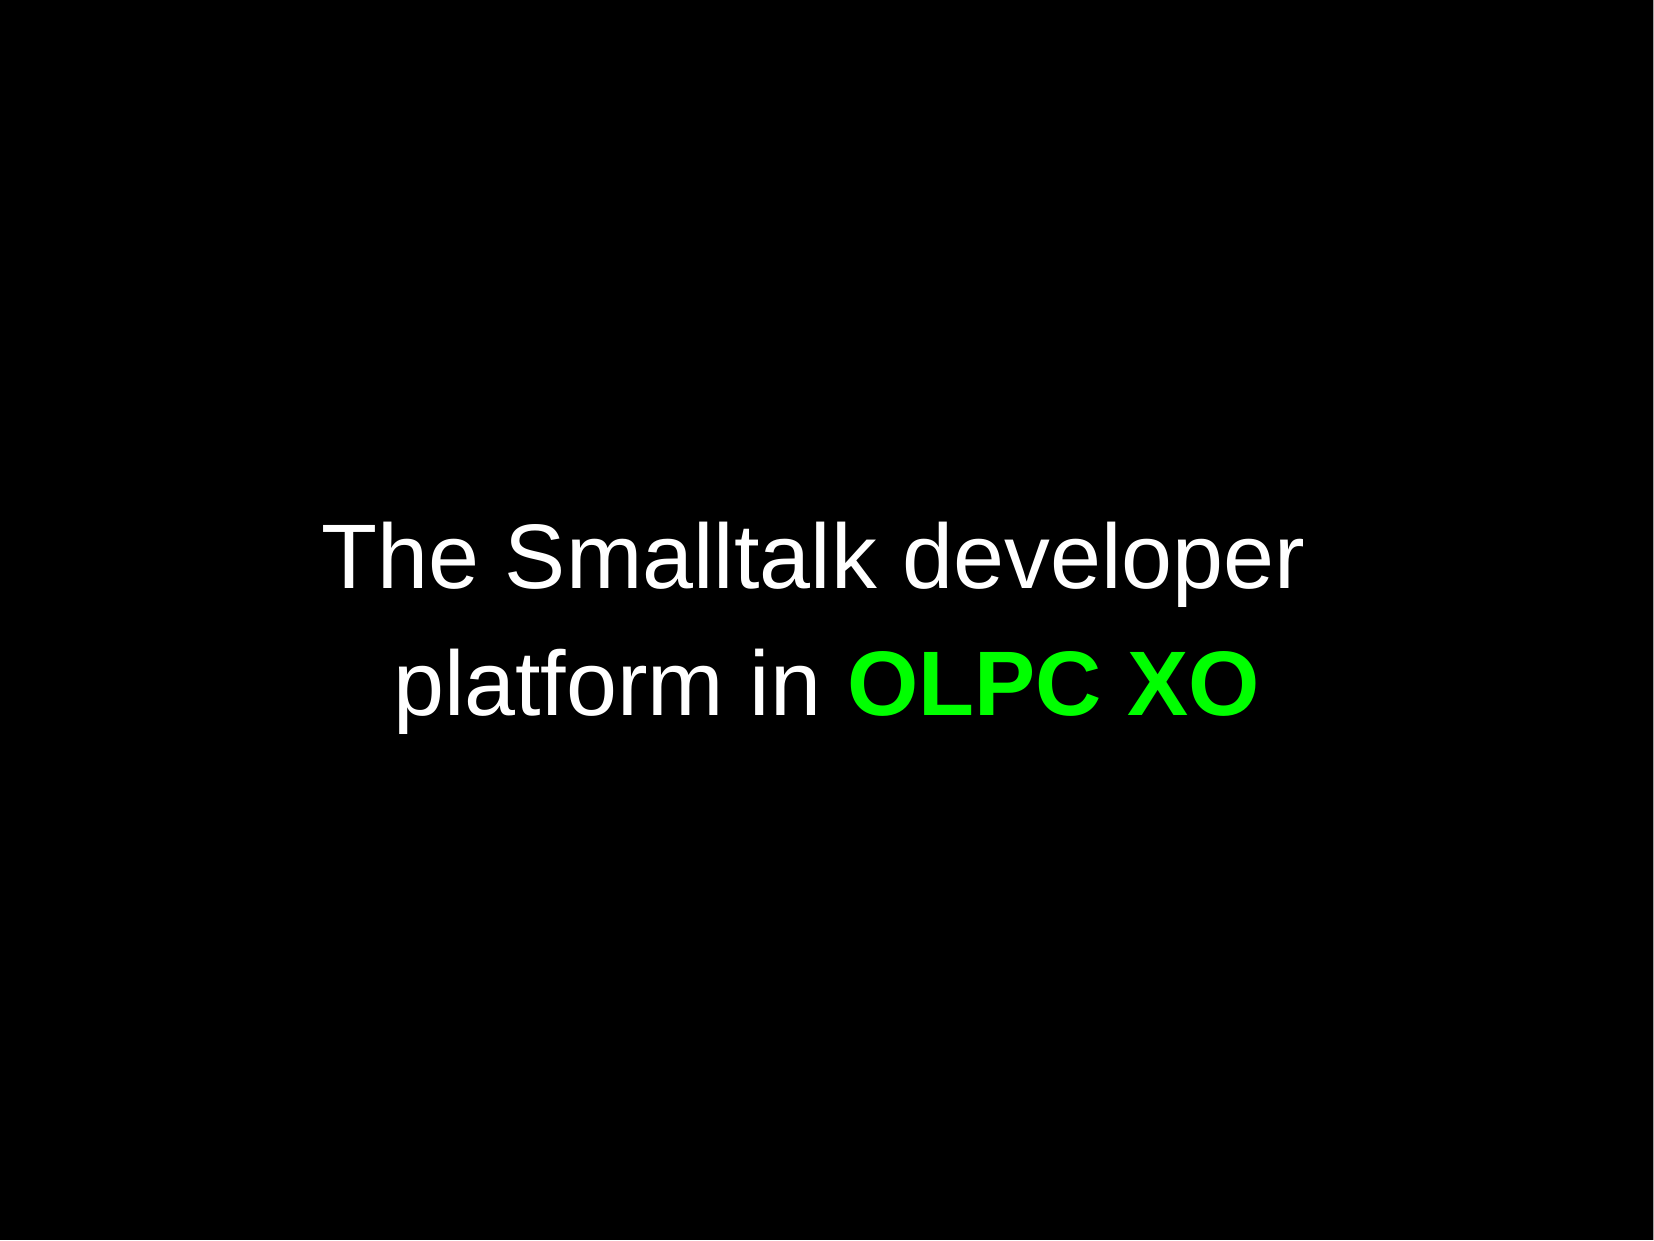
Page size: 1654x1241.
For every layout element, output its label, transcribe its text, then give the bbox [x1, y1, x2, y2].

text_box The Smalltalk developer platform in OLPC XO [59, 497, 1595, 743]
